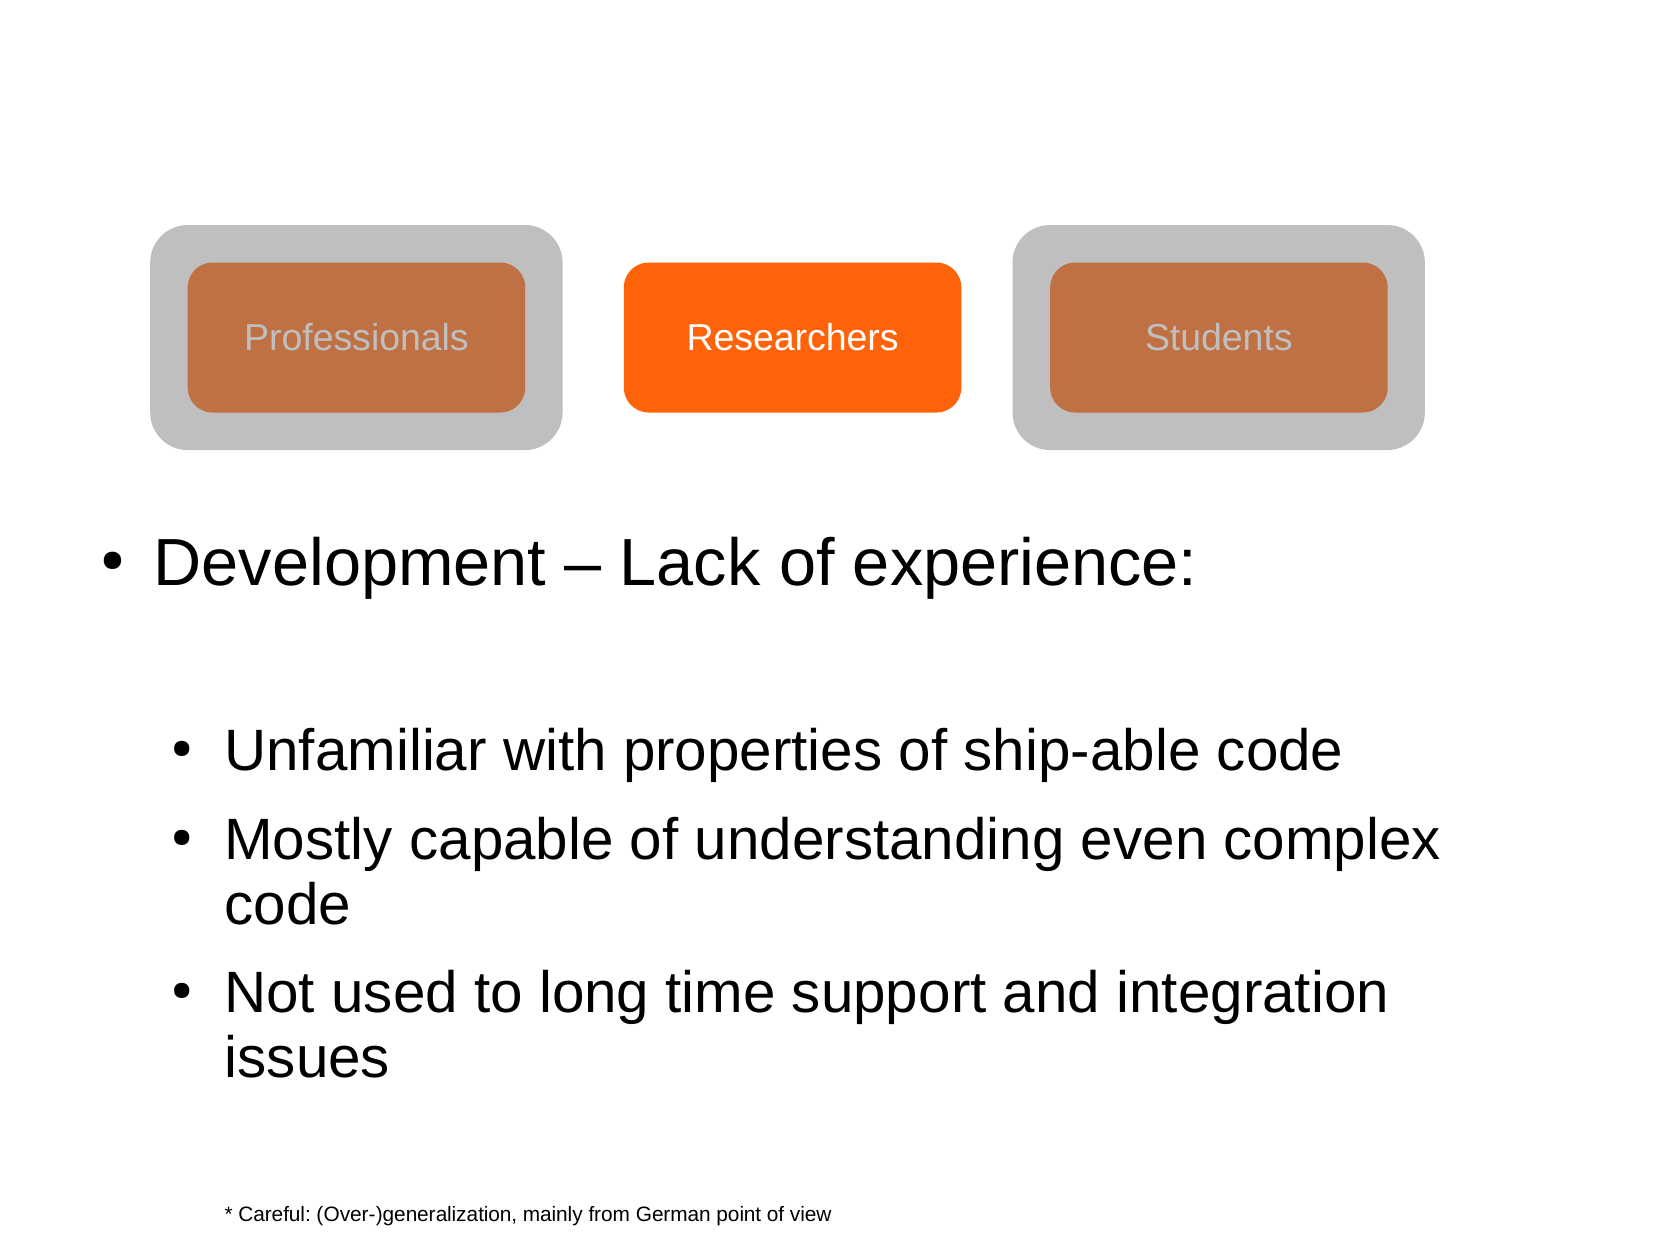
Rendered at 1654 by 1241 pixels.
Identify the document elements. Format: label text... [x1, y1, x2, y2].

text_box [1012, 225, 1425, 451]
text_box [150, 225, 563, 451]
list Development – Lack of experience: Unfamiliar with properties of ship-able code Mostly capable of understanding even complex code Not used to long time support and integration issues * Careful: (Over-)generalization, mainly from German point of view [82, 525, 1572, 1109]
text_box Researchers [623, 262, 962, 413]
